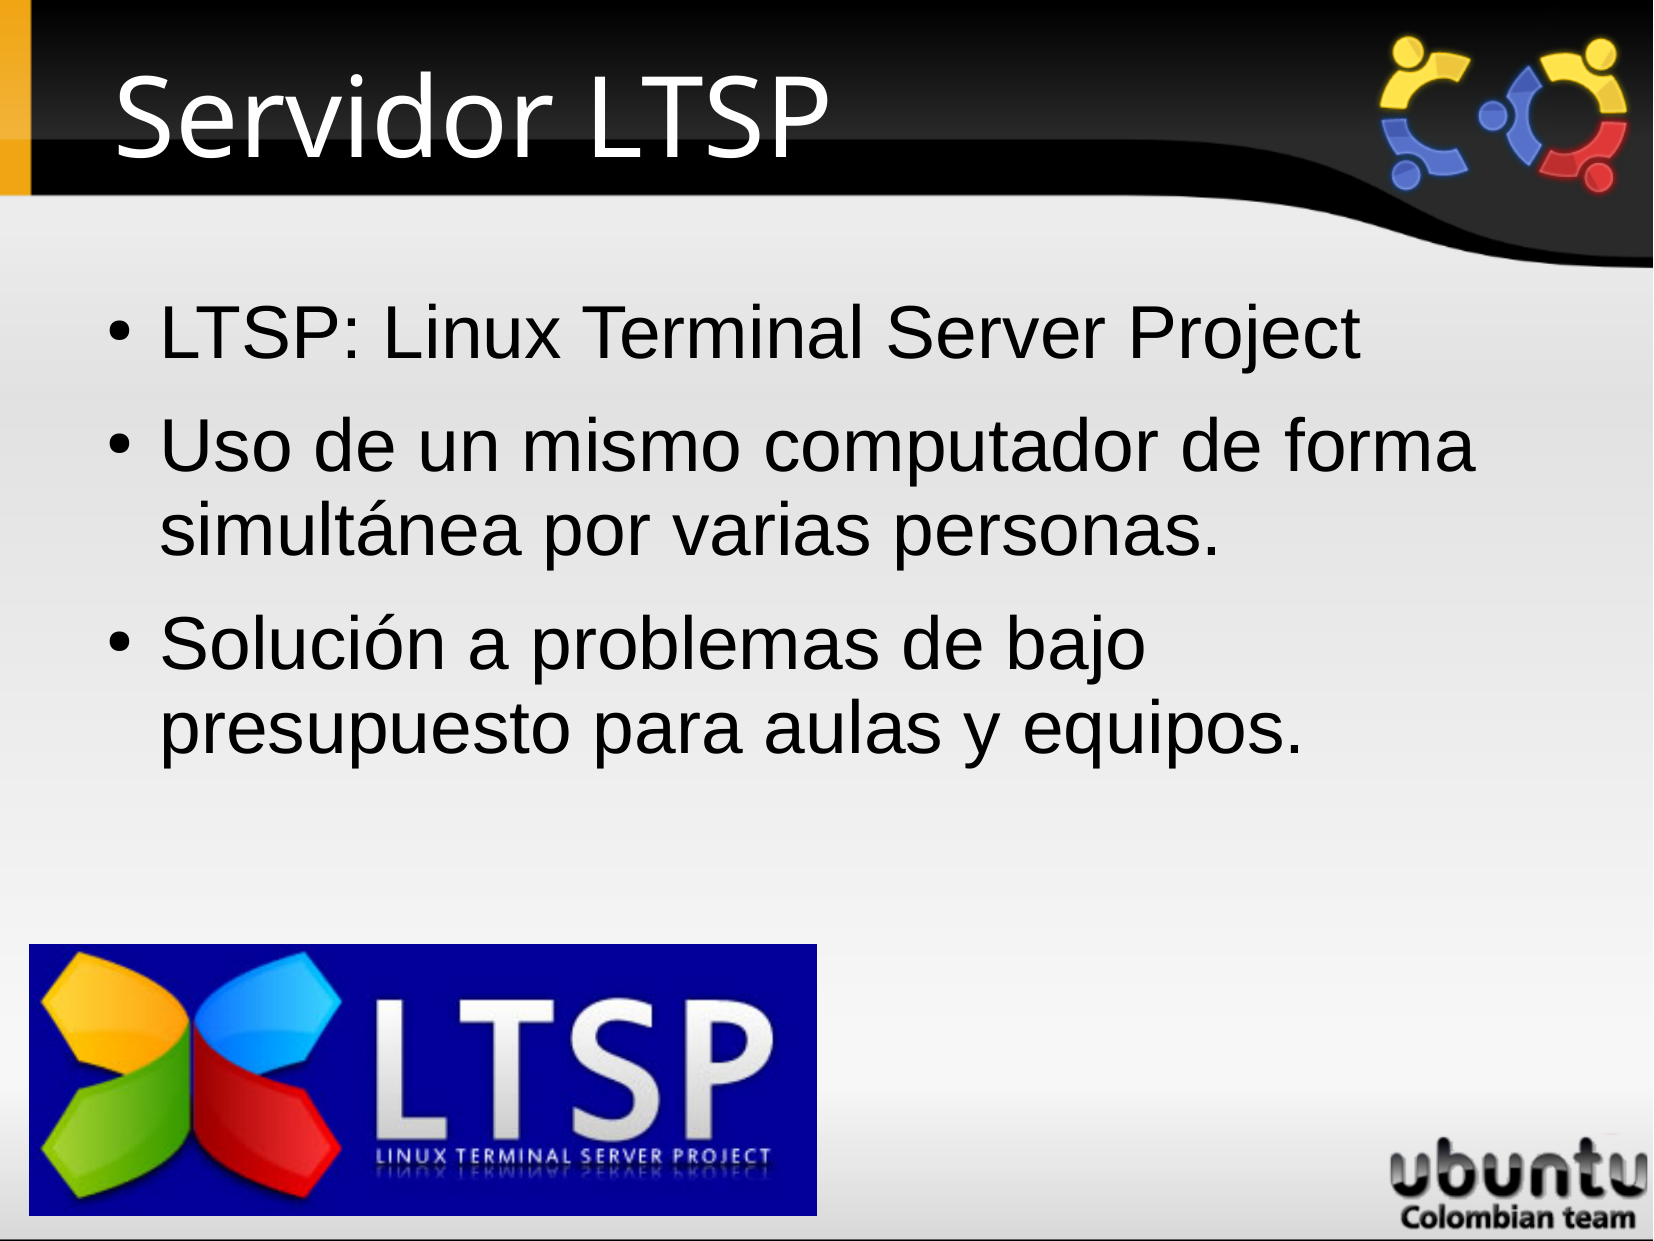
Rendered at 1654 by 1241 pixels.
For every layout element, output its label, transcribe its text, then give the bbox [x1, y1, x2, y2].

text_box Servidor LTSP [59, 29, 1447, 178]
list LTSP: Linux Terminal Server Project Uso de un mismo computador de forma simultánea por varias personas. Solución a problemas de bajo presupuesto para aulas y equipos. [88, 290, 1577, 770]
picture [0, 0, 1653, 1241]
